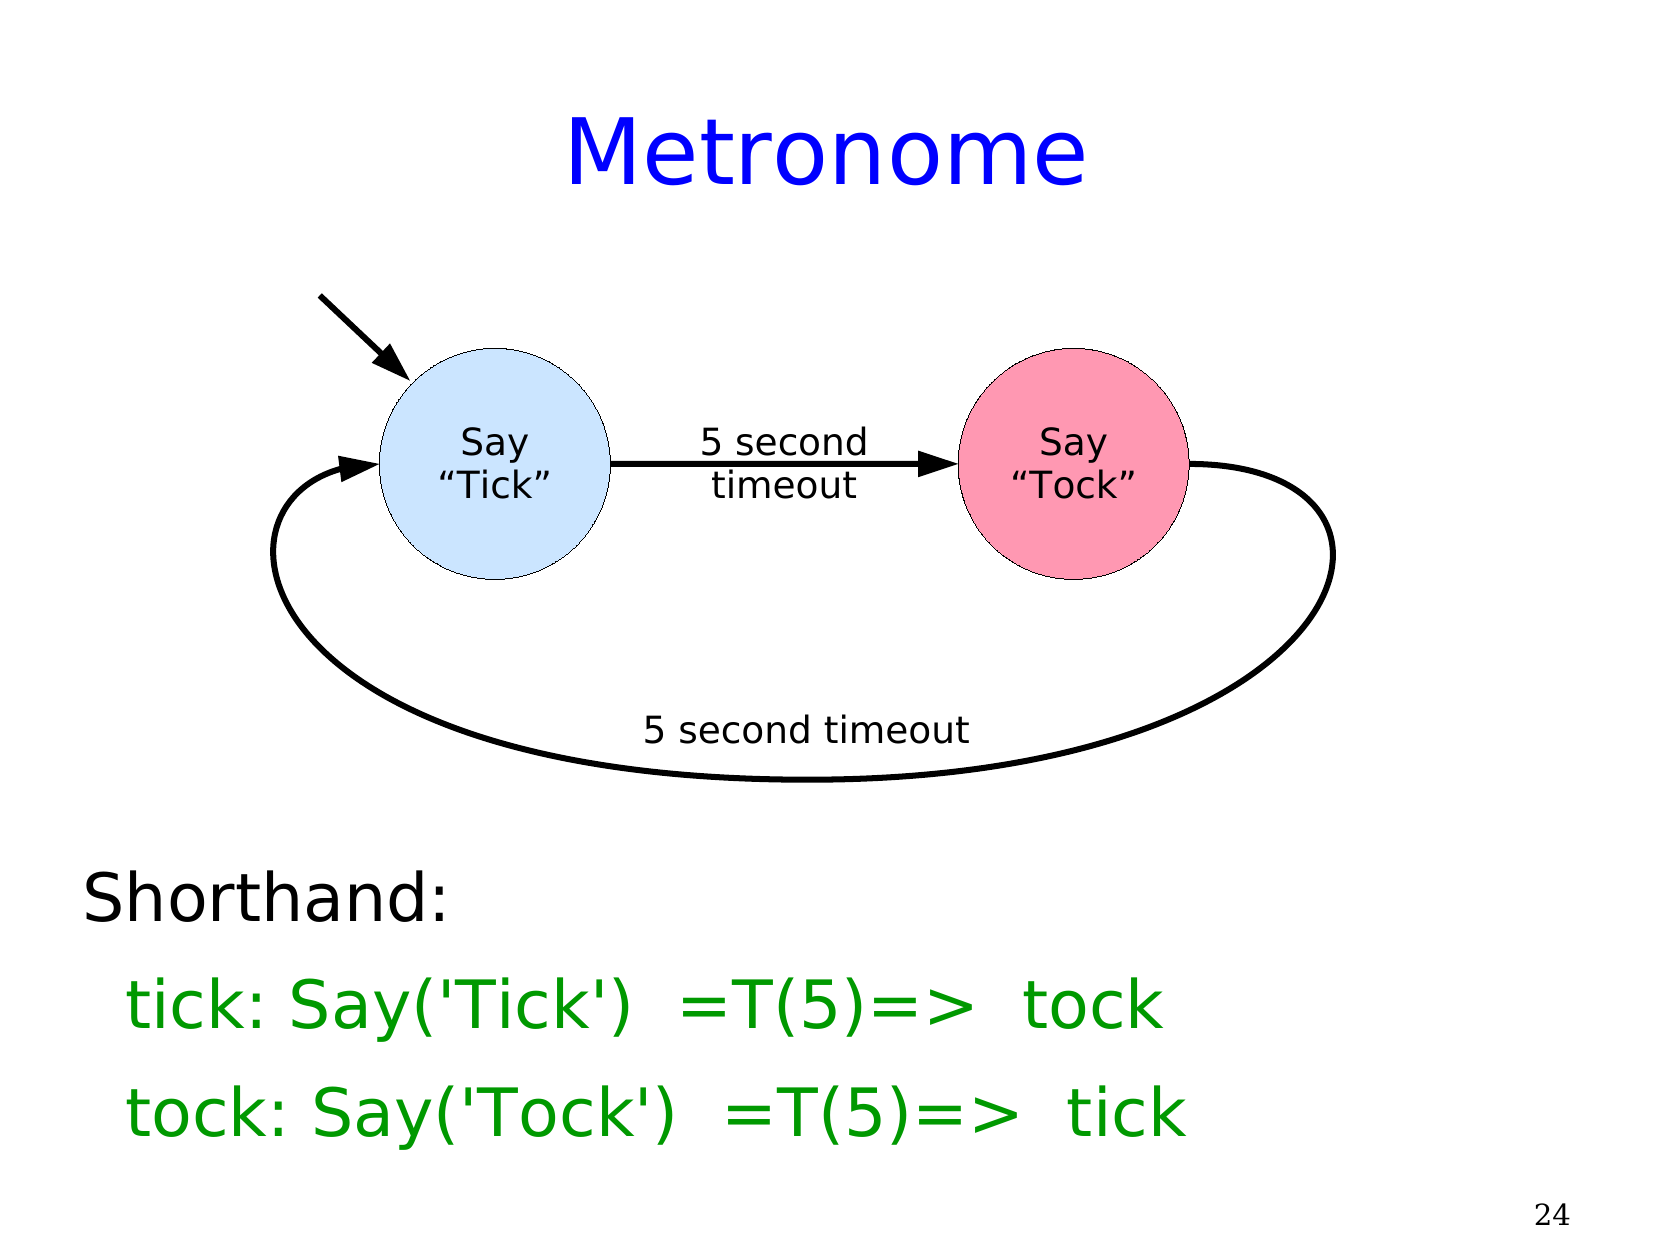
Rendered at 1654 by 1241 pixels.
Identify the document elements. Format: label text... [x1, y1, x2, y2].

text_box Say “Tick” [379, 348, 611, 580]
title Metronome [82, 49, 1571, 257]
list Shorthand: tick: Say('Tick') =T(5)=> tock tock: Say('Tock') =T(5)=> tick [82, 859, 1571, 1153]
text_box Say “Tock” [958, 348, 1190, 580]
